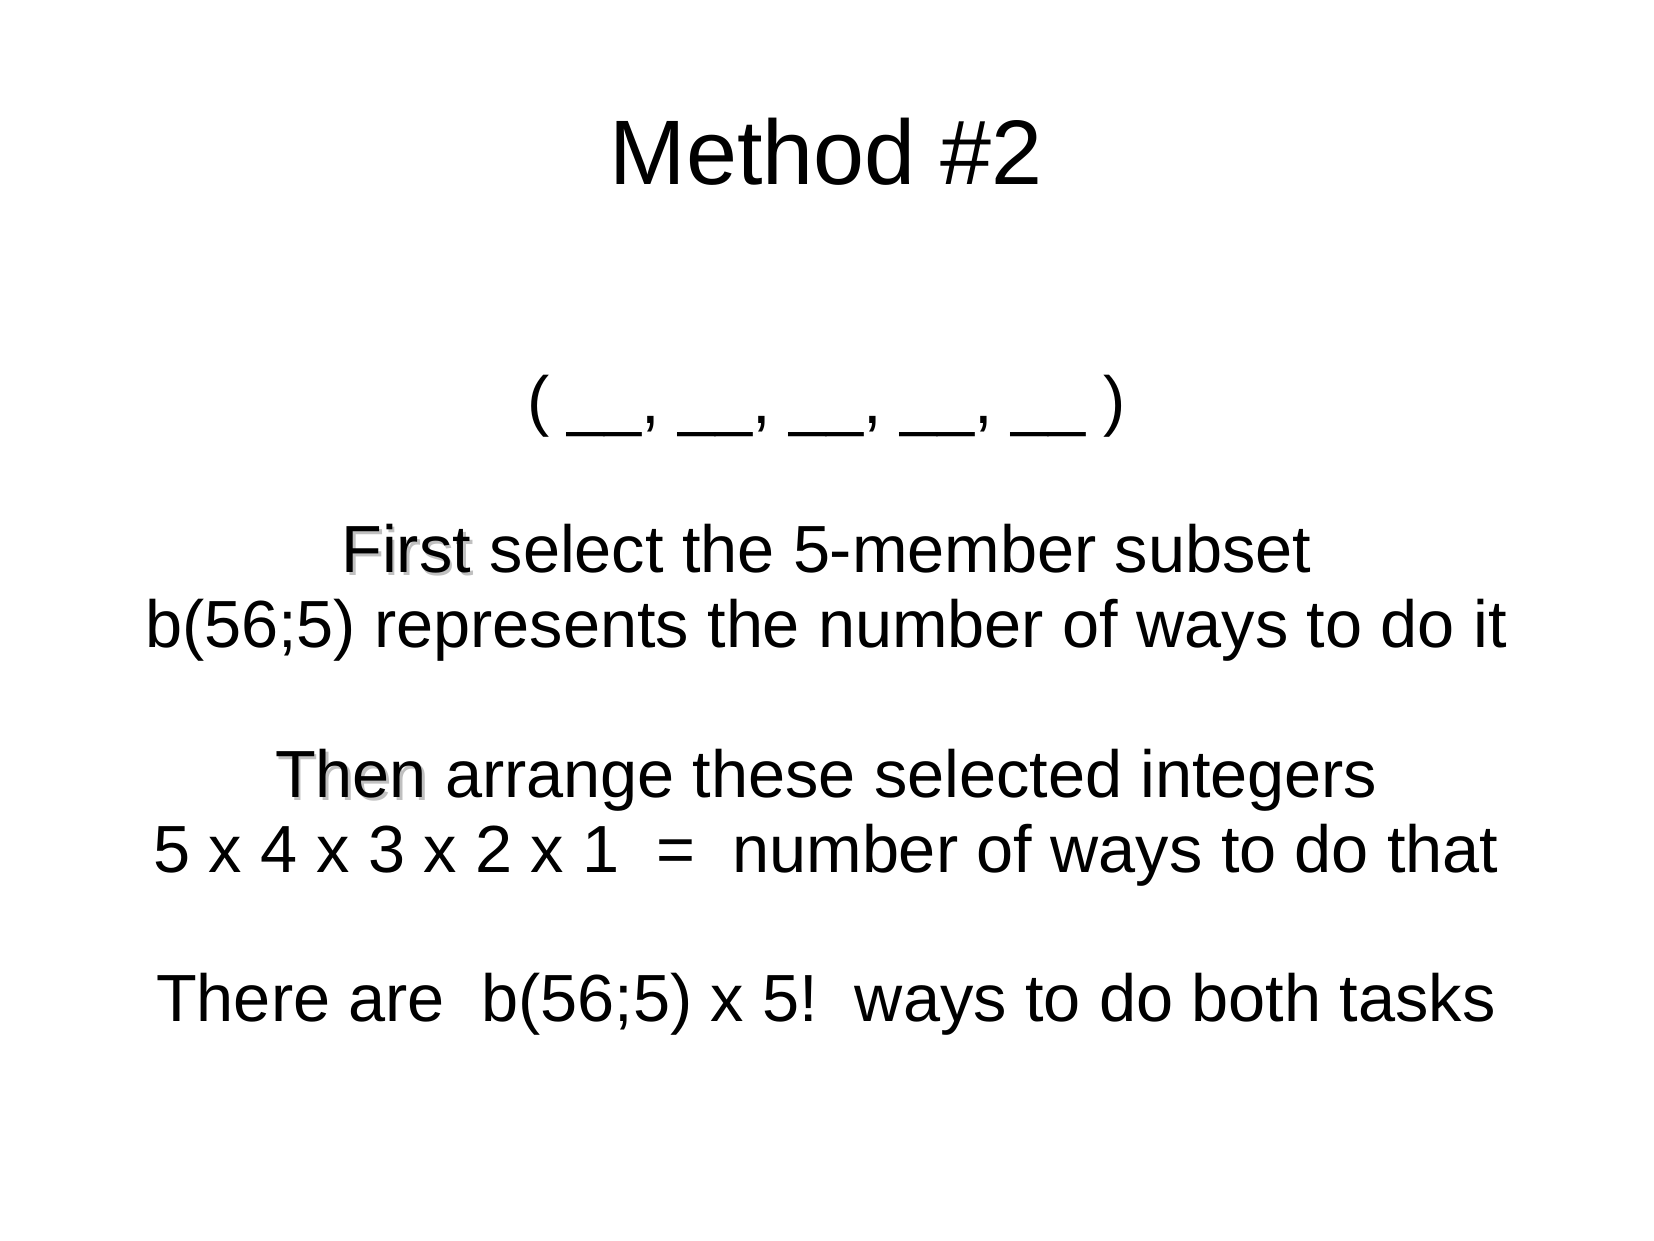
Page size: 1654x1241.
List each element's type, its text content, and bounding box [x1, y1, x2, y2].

title Method #2 [82, 56, 1571, 250]
subtitle ( __, __, __, __, __ ) First select the 5-member subset b(56;5) represents the number of ways to do it Then arrange these selected integers 5 x 4 x 3 x 2 x 1 = number of ways to do that There are b(56;5) x 5! ways to do both tasks [82, 297, 1571, 1102]
